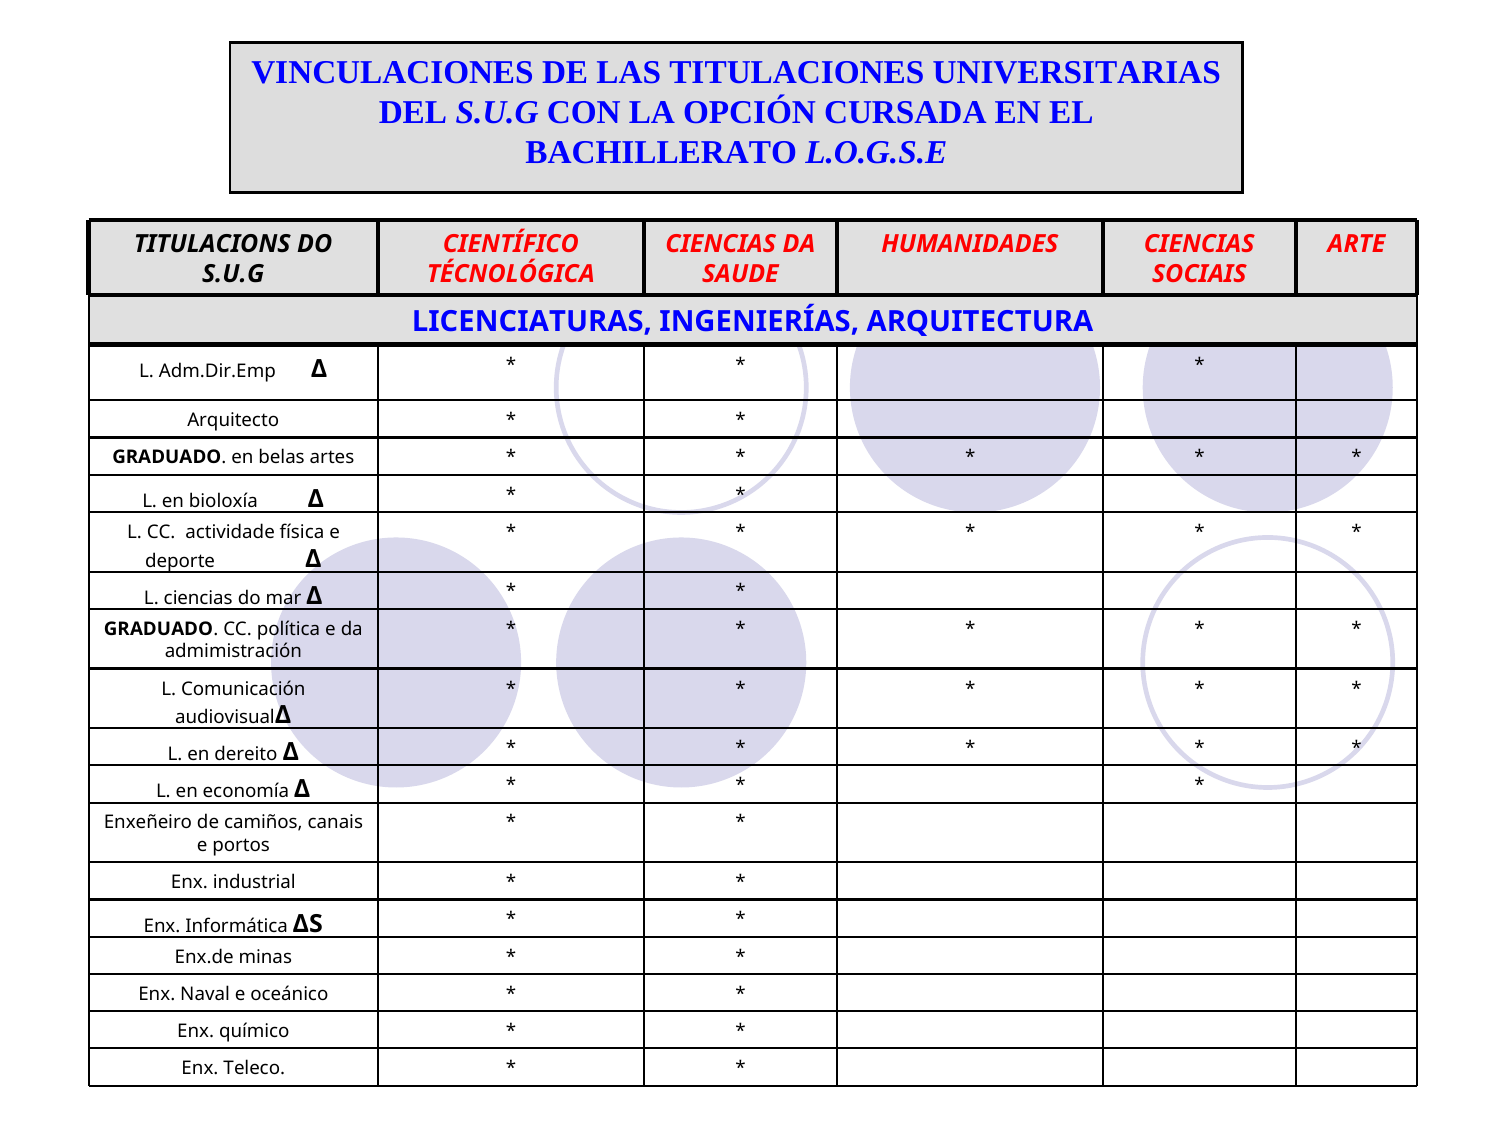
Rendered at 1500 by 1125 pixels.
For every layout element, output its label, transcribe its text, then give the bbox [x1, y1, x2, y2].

text_box * [645, 863, 836, 898]
text_box * [1297, 610, 1416, 667]
text_box * [838, 610, 1102, 667]
text_box * [645, 401, 836, 436]
text_box Enx. Naval e oceánico [90, 975, 377, 1010]
text_box * [379, 610, 643, 667]
text_box L. CC. actividade física e deporte Δ [90, 513, 377, 571]
text_box * [379, 729, 643, 764]
text_box * [645, 729, 836, 764]
text_box * [379, 1012, 643, 1047]
text_box * [1104, 439, 1295, 474]
text_box * [379, 863, 643, 898]
text_box * [645, 573, 836, 608]
text_box Enxeñeiro de camiños, canais e portos [90, 804, 377, 861]
text_box * [645, 901, 836, 936]
text_box * [379, 766, 643, 802]
text_box TITULACIONS DO S.U.G [91, 222, 376, 293]
text_box Enx. Teleco. [90, 1049, 377, 1085]
text_box HUMANIDADES [839, 222, 1101, 293]
text_box * [379, 439, 643, 474]
text_box * [645, 975, 836, 1010]
text_box L. Comunicación audiovisualΔ [90, 670, 377, 727]
text_box L. ciencias do mar Δ [90, 573, 377, 608]
text_box * [1297, 513, 1416, 571]
text_box ARTE [1298, 222, 1415, 293]
text_box * [645, 513, 836, 571]
text_box CIENTÍFICO TÉCNOLÓGICA [380, 222, 642, 293]
text_box * [379, 513, 643, 571]
text_box GRADUADO. CC. política e da admimistración [90, 610, 377, 667]
text_box Enx. industrial [90, 863, 377, 898]
text_box VINCULACIONES DE LAS TITULACIONES UNIVERSITARIAS DEL S.U.G CON LA OPCIÓN CURSADA EN EL BACHILLERATO L.O.G.S.E [230, 42, 1243, 193]
text_box * [379, 573, 643, 608]
text_box GRADUADO. en belas artes [90, 439, 377, 474]
text_box * [645, 670, 836, 727]
text_box * [1104, 513, 1295, 571]
text_box L. Adm.Dir.Emp Δ [90, 347, 377, 399]
text_box * [645, 476, 836, 511]
text_box L. en dereito Δ [90, 729, 377, 764]
text_box Enx. Informática ΔS [90, 901, 377, 936]
text_box * [1104, 670, 1295, 727]
text_box Arquitecto [90, 401, 377, 436]
text_box * [1104, 766, 1295, 802]
text_box LICENCIATURAS, INGENIERÍAS, ARQUITECTURA [90, 297, 1416, 342]
text_box * [645, 938, 836, 973]
text_box * [645, 1049, 836, 1085]
text_box L. en economía Δ [90, 766, 377, 802]
text_box CIENCIAS SOCIAIS [1105, 222, 1294, 293]
text_box Enx.de minas [90, 938, 377, 973]
text_box * [838, 439, 1102, 474]
text_box * [645, 610, 836, 667]
text_box CIENCIAS DA SAUDE [646, 222, 835, 293]
text_box * [645, 766, 836, 802]
text_box * [379, 975, 643, 1010]
text_box * [645, 804, 836, 861]
text_box * [379, 804, 643, 861]
text_box * [645, 347, 836, 399]
text_box * [838, 513, 1102, 571]
text_box * [645, 439, 836, 474]
text_box * [379, 938, 643, 973]
text_box * [838, 670, 1102, 727]
text_box * [379, 401, 643, 436]
text_box * [379, 476, 643, 511]
text_box Enx. químico [90, 1012, 377, 1047]
text_box * [1297, 439, 1416, 474]
text_box * [1297, 729, 1416, 764]
text_box * [1104, 347, 1295, 399]
text_box * [379, 901, 643, 936]
text_box * [1104, 610, 1295, 667]
text_box * [838, 729, 1102, 764]
text_box * [1297, 670, 1416, 727]
text_box * [645, 1012, 836, 1047]
text_box L. en bioloxía Δ [90, 476, 377, 511]
text_box * [1104, 729, 1295, 764]
text_box * [379, 1049, 643, 1085]
text_box * [379, 347, 643, 399]
text_box * [379, 670, 643, 727]
